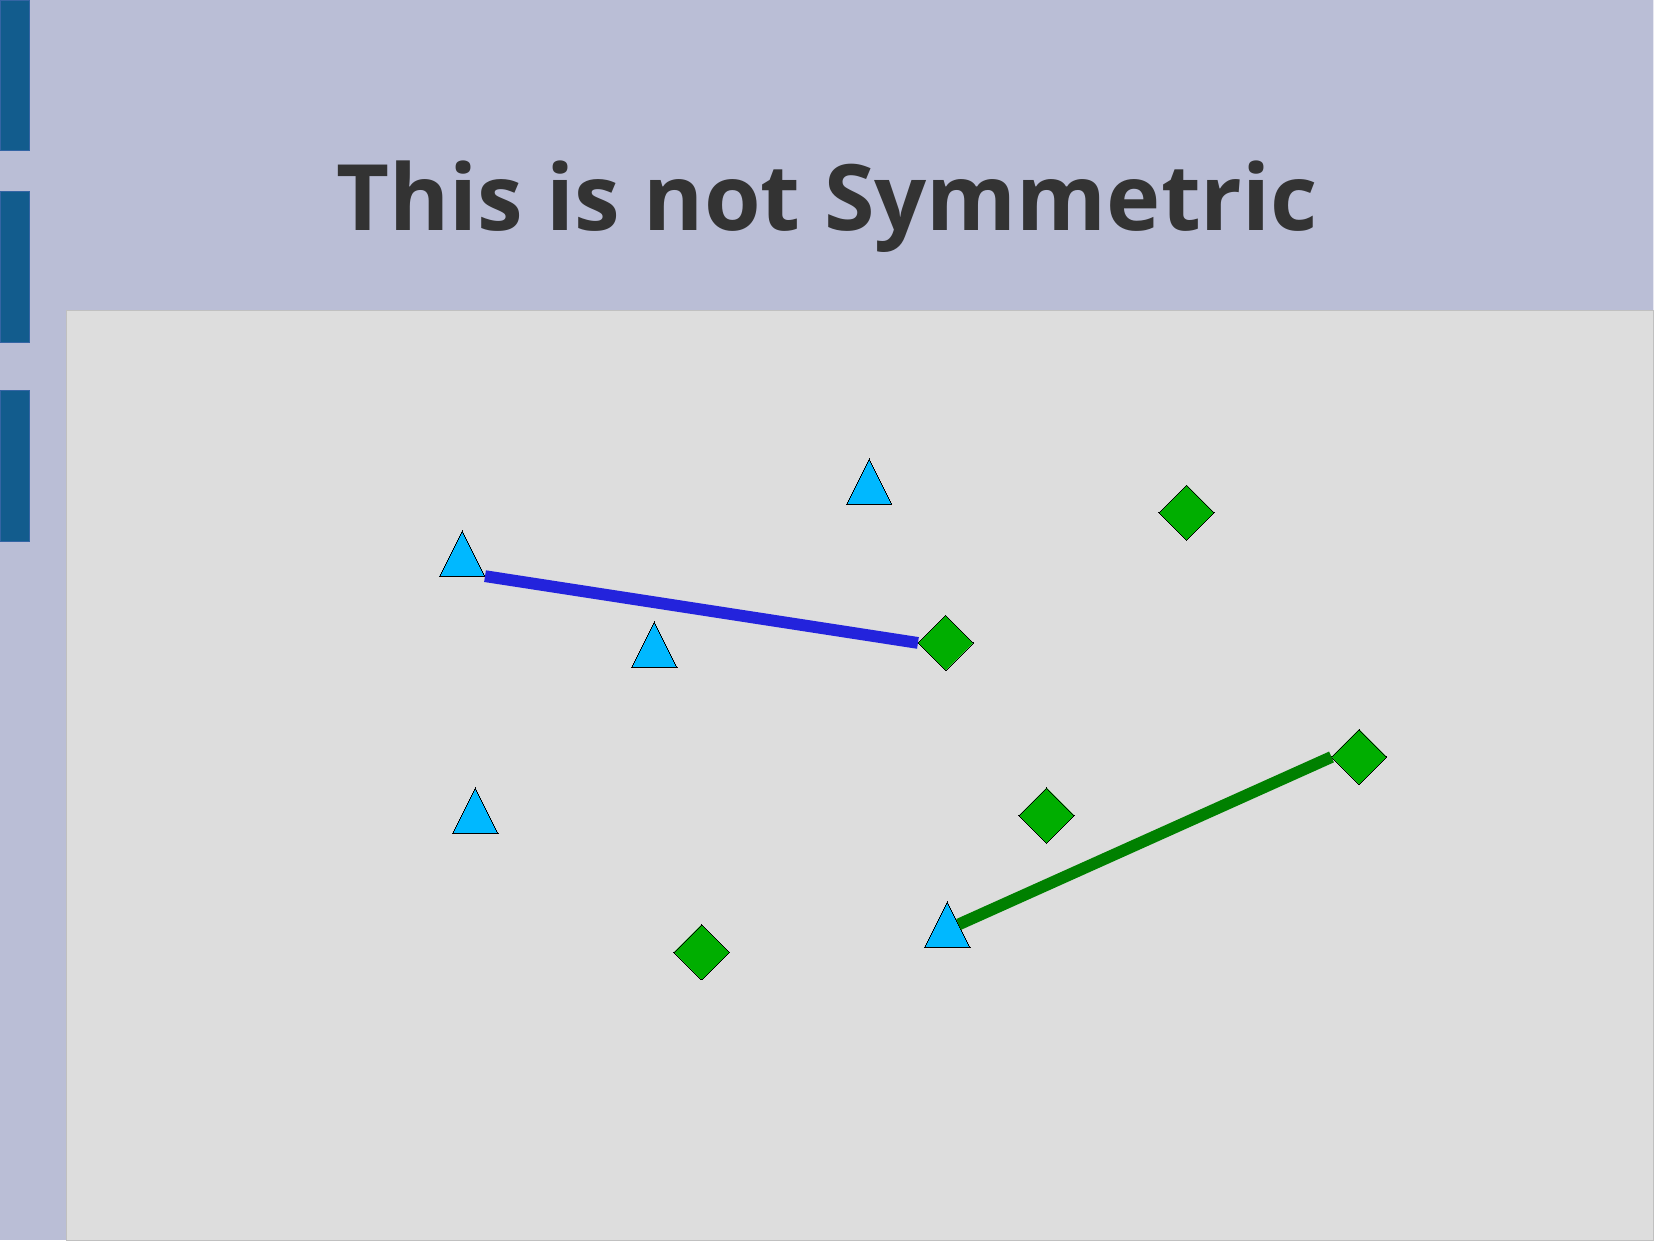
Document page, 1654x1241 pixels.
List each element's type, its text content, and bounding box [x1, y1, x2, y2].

text_box [1158, 485, 1215, 541]
text_box [846, 458, 892, 505]
text_box [1018, 787, 1075, 844]
text_box [631, 621, 678, 668]
text_box [924, 901, 971, 948]
text_box [1332, 729, 1387, 785]
title This is not Symmetric [121, 91, 1534, 299]
text_box [918, 615, 974, 671]
text_box [673, 924, 730, 980]
text_box [452, 787, 499, 834]
text_box [439, 530, 485, 577]
